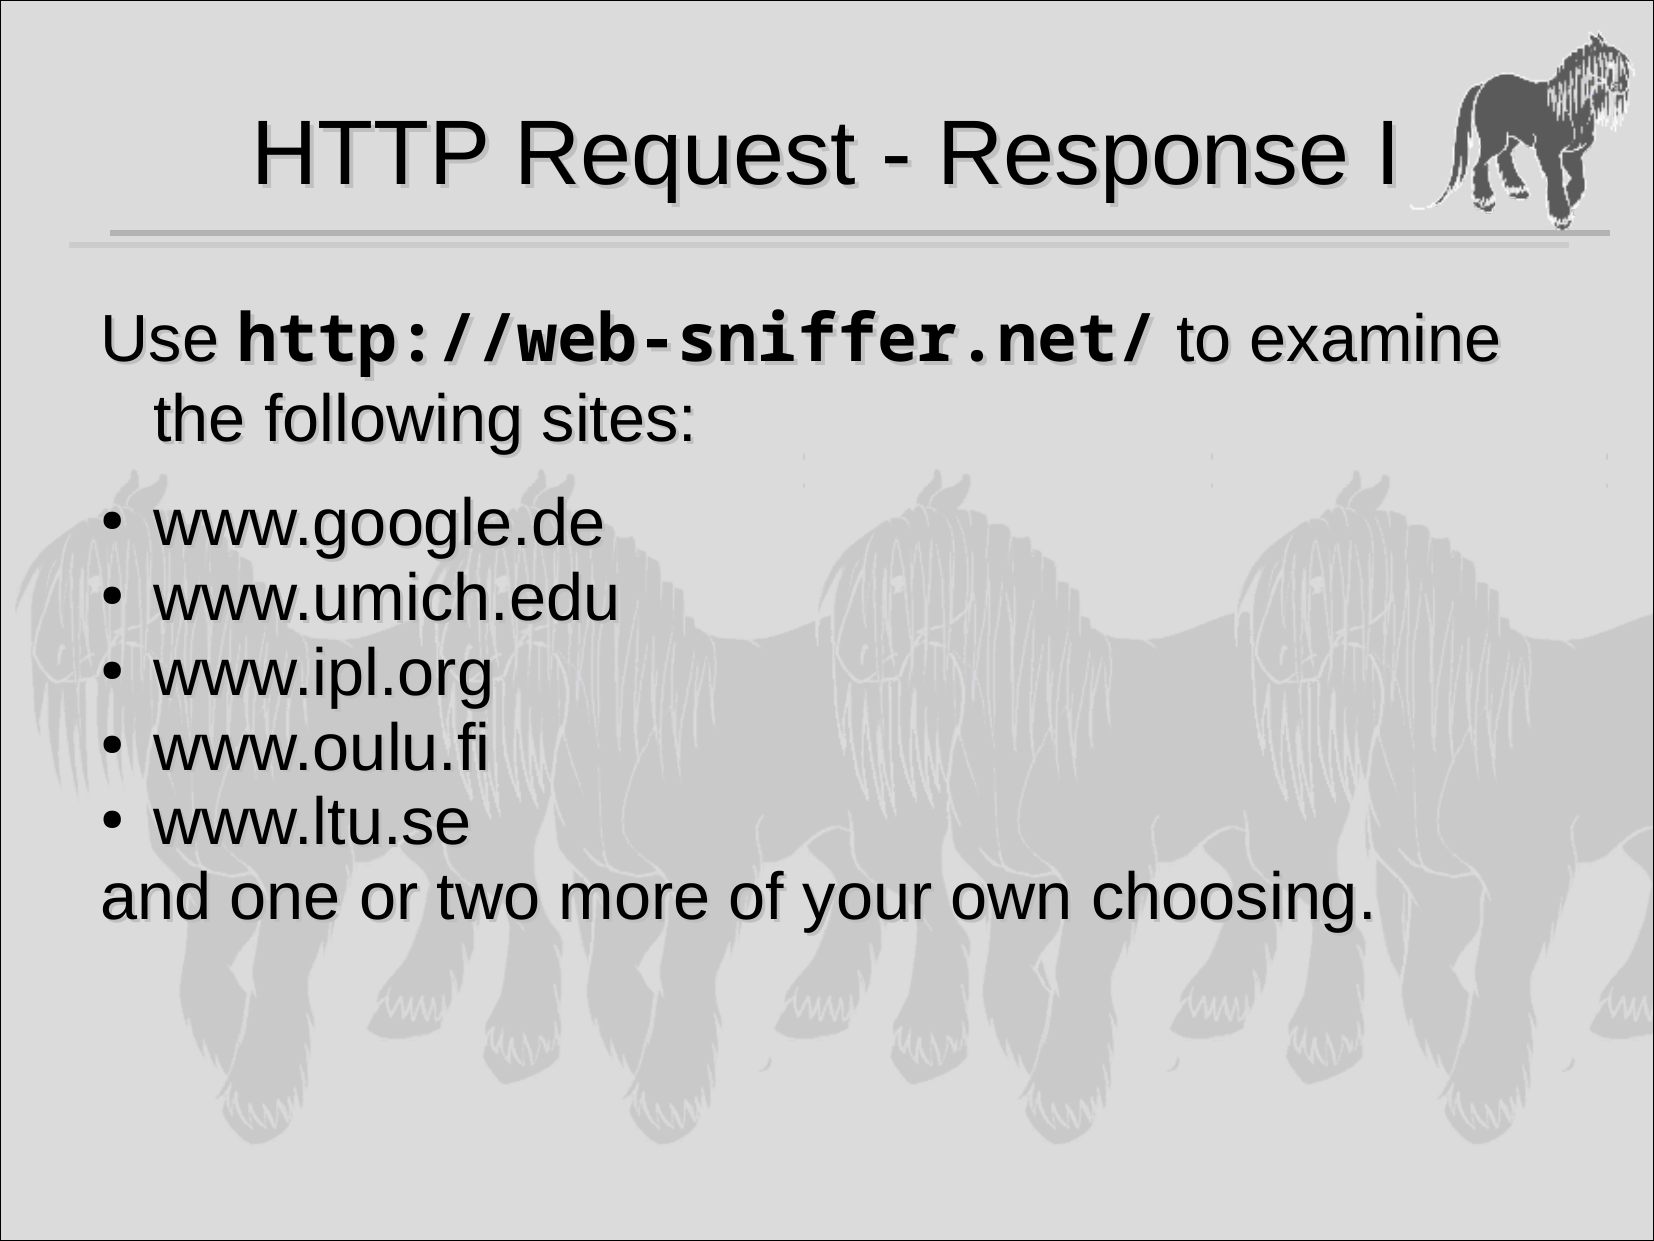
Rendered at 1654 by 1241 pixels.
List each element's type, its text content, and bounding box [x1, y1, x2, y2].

title HTTP Request - Response I [82, 49, 1571, 257]
list Use http://web-sniffer.net/ to examine the following sites: www.google.de www.umich.edu www.ipl.org www.oulu.fi www.ltu.se and one or two more of your own choosing. [82, 290, 1571, 1109]
picture [1401, 25, 1639, 236]
